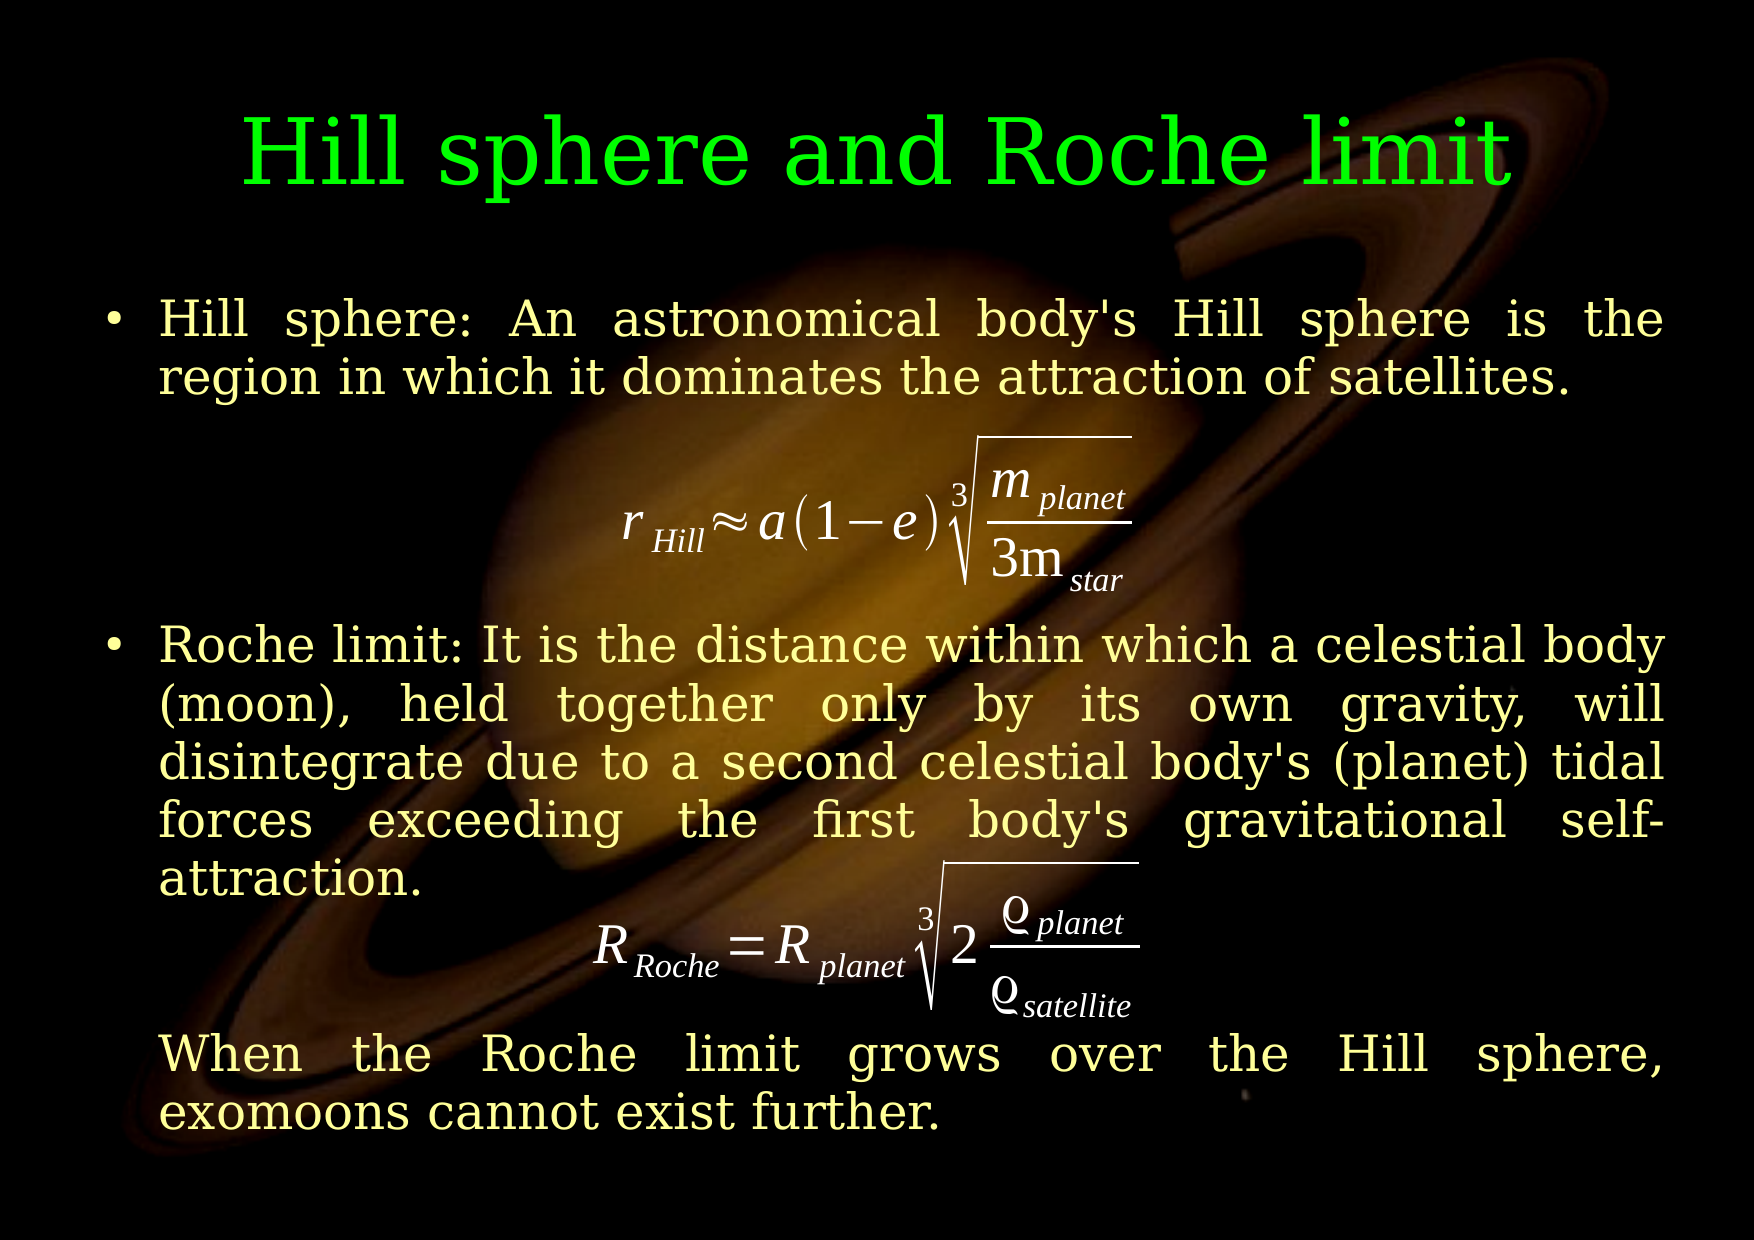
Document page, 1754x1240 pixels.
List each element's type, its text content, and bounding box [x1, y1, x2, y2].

chart [575, 858, 1156, 1024]
picture [80, 0, 1674, 1240]
title Hill sphere and Roche limit [87, 49, 1667, 257]
chart [606, 432, 1148, 599]
list Hill sphere: An astronomical body's Hill sphere is the region in which it dominates the attraction of satellites. Roche limit: It is the distance within which a celestial body (moon), held together only by its own gravity, will disintegrate due to a second celestial body's (planet) tidal forces exceeding the first body's gravitational self-attraction. When the Roche limit grows over the Hill sphere, exomoons cannot exist further. [87, 290, 1667, 1142]
